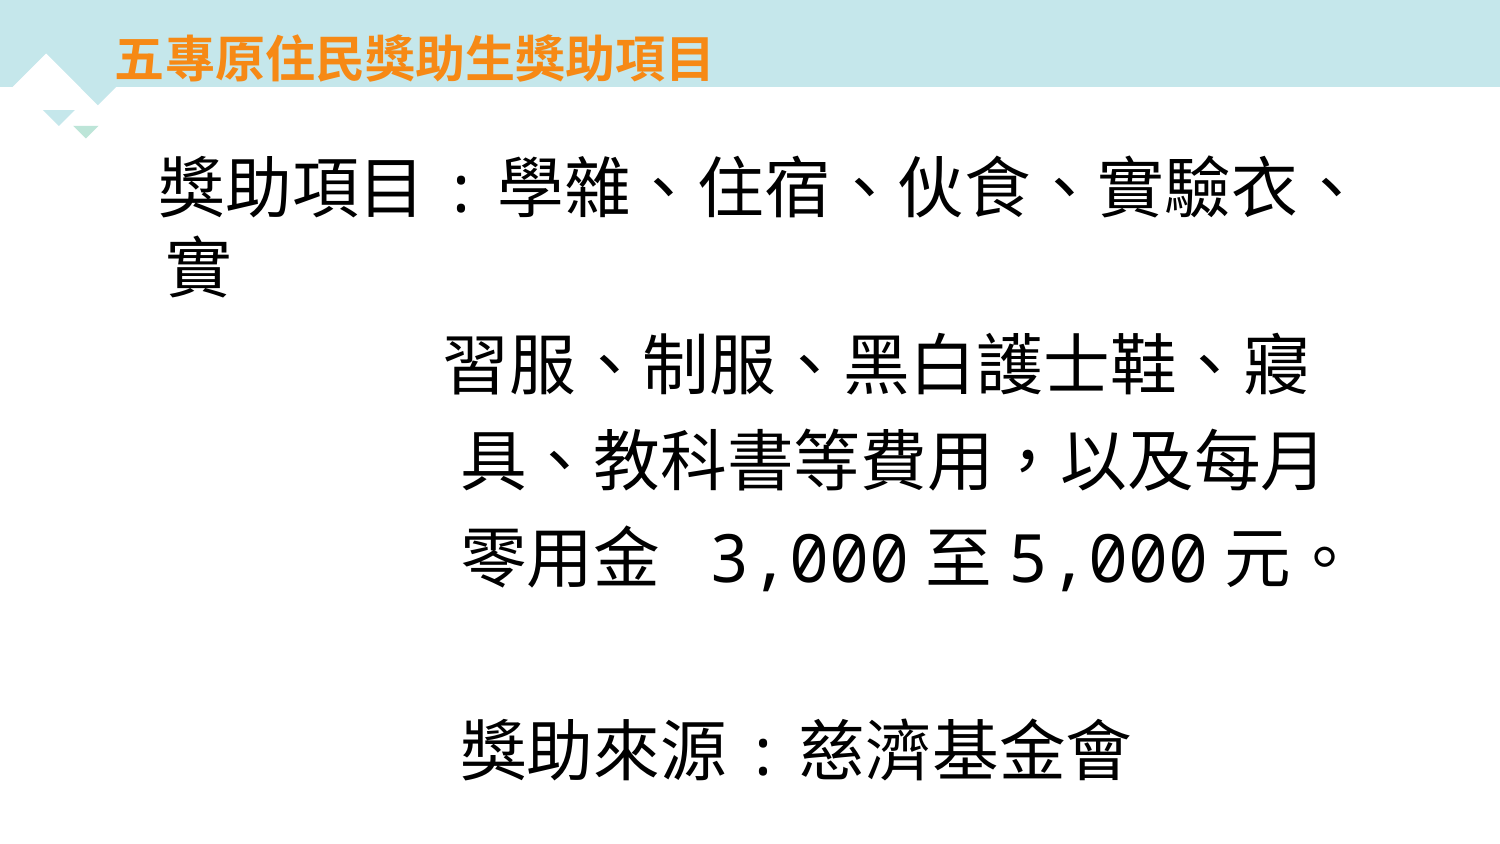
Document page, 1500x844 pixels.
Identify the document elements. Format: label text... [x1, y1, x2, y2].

text_box 獎助項目:學雜、住宿、伙食、實驗衣、實 習服、制服、黑白護士鞋、寢 具、教科書等費用，以及每月 零用金 3,000至5,000元。 獎助來源:慈濟基金會 [94, 138, 1394, 777]
text_box 五專原住民獎助生獎助項目 [99, 20, 751, 96]
